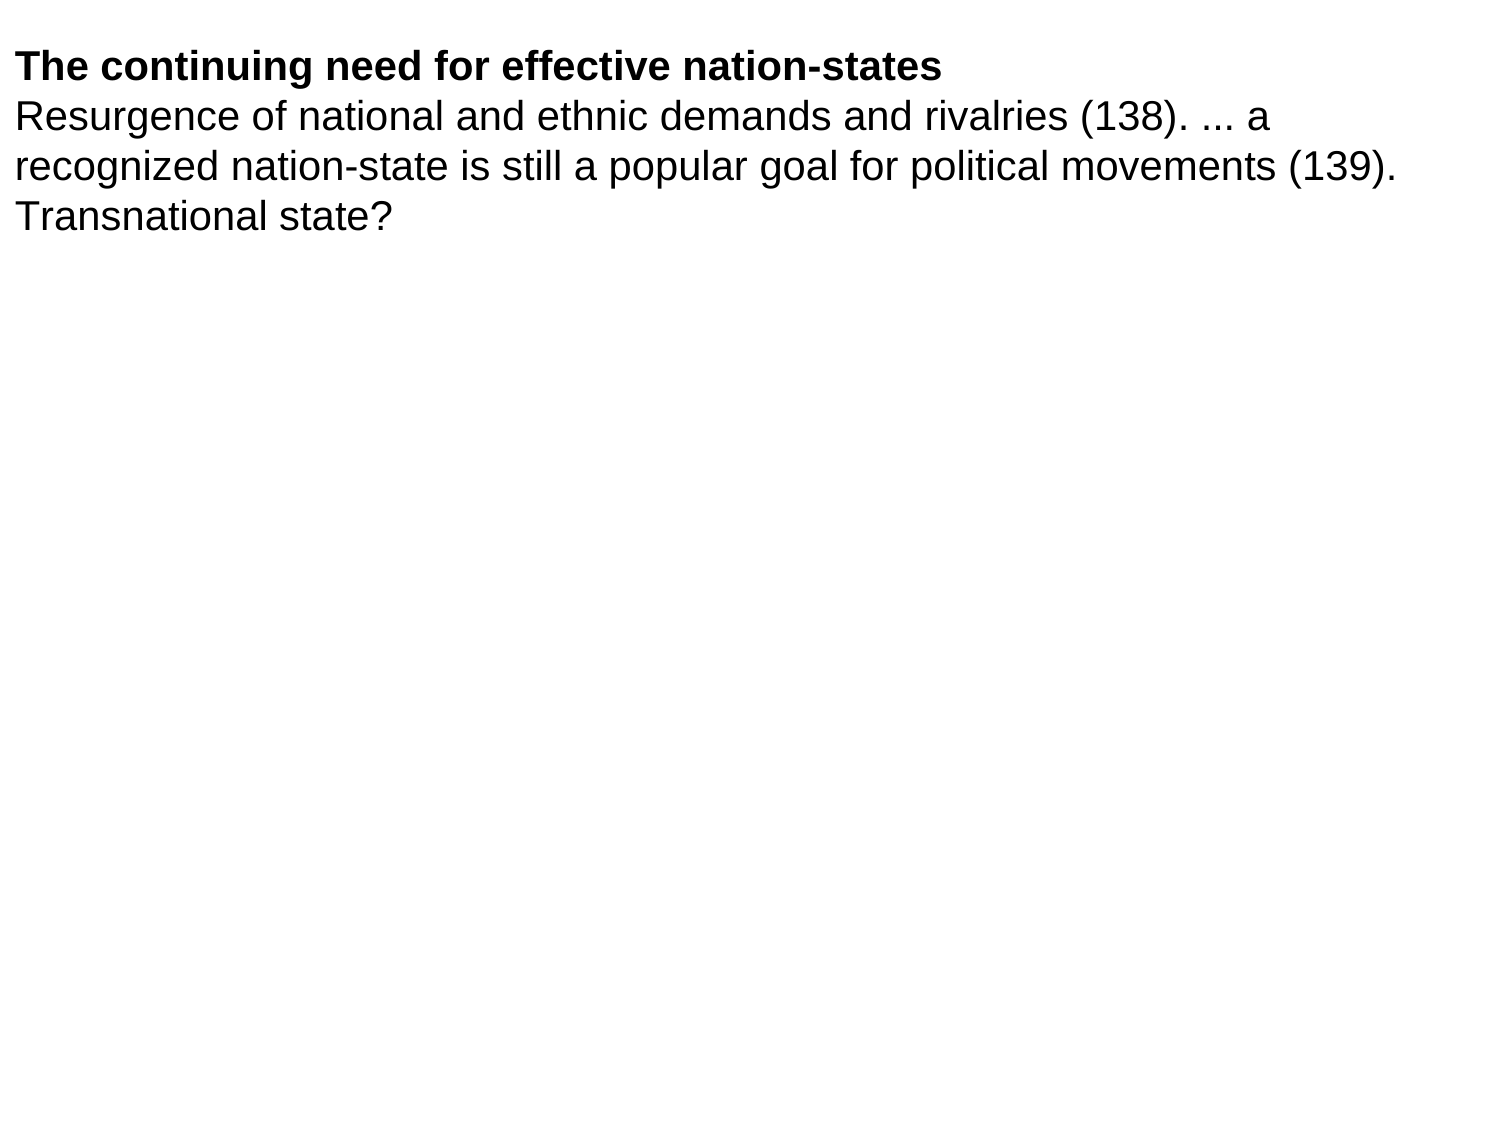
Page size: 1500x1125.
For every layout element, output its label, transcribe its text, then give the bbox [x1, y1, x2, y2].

text_box The continuing need for effective nation-states Resurgence of national and ethnic demands and rivalries (138). ... a recognized nation-state is still a popular goal for political movements (139). Transnational state? [0, 30, 1500, 247]
